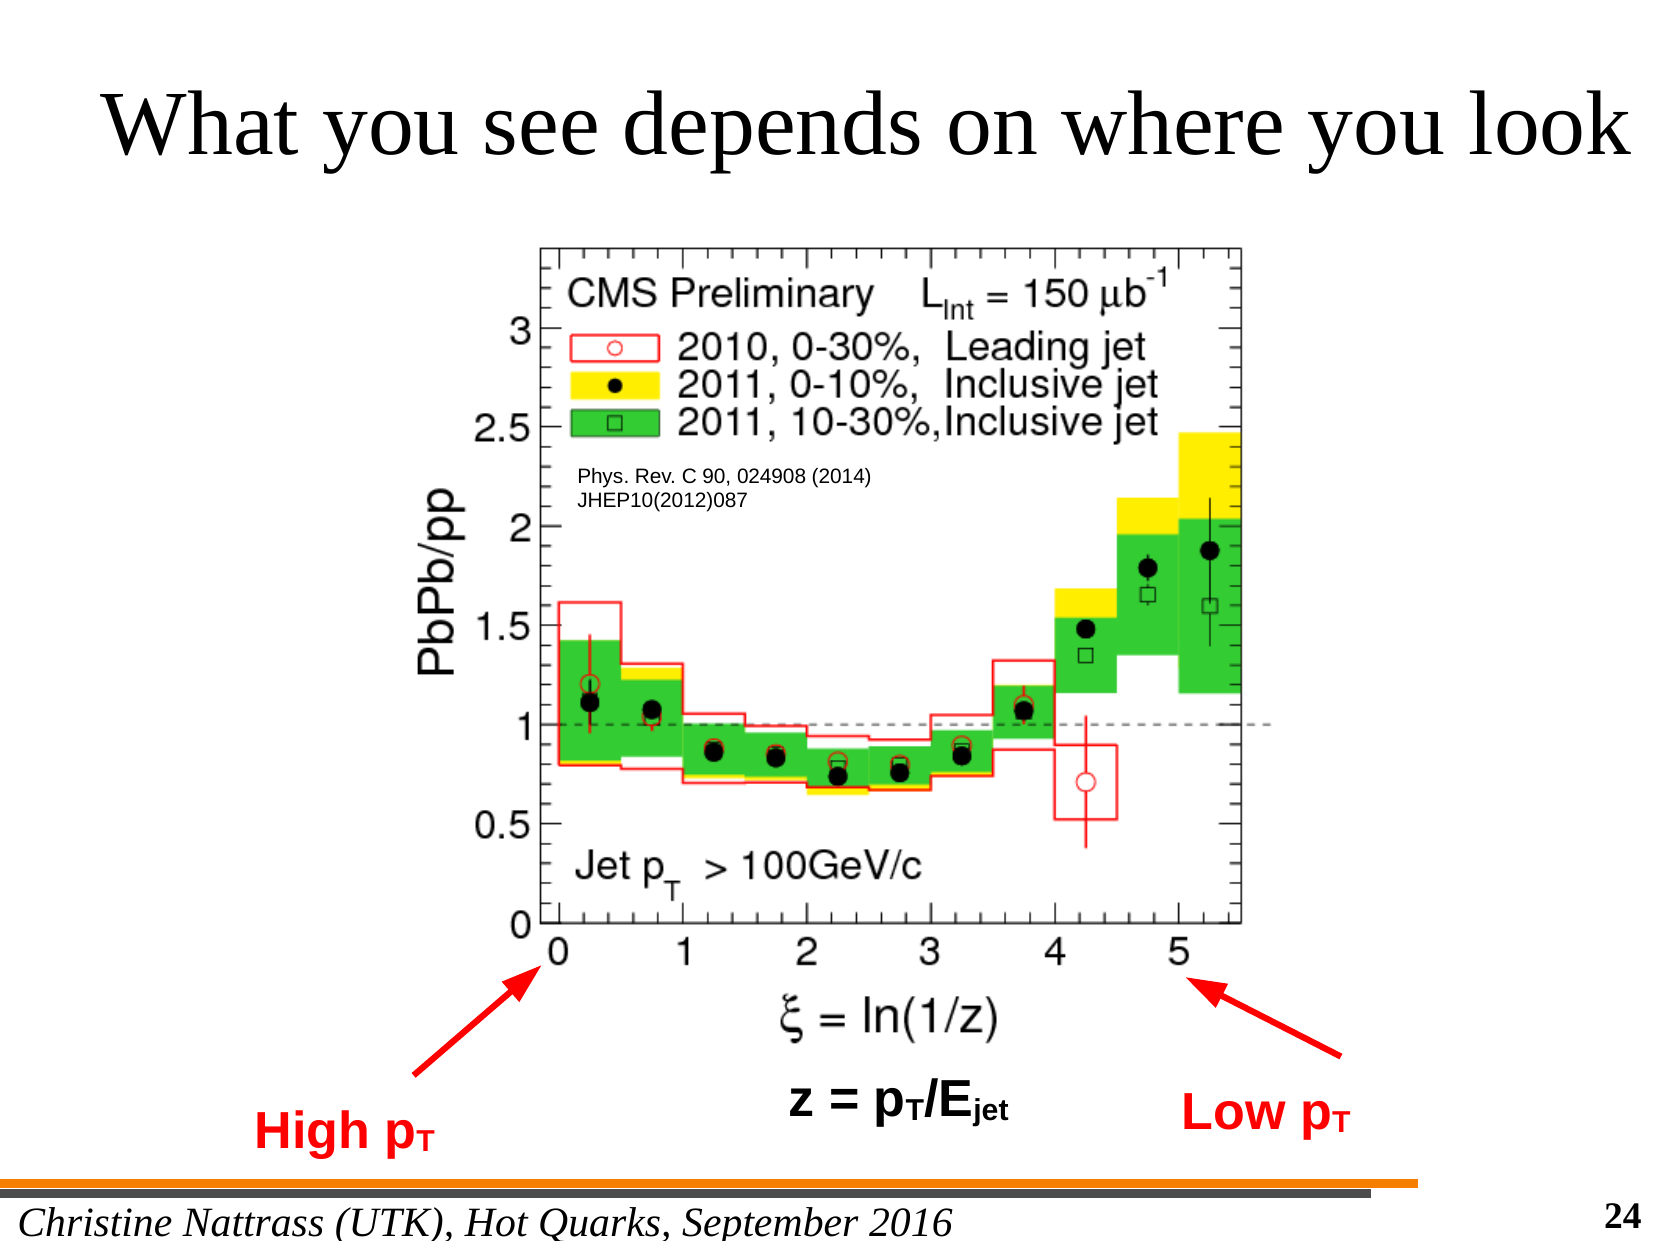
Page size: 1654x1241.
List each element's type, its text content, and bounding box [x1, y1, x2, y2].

picture [0, 176, 1308, 1106]
text_box Phys. Rev. C 90, 024908 (2014) JHEP10(2012)087 [562, 457, 901, 592]
text_box Low pT [1167, 1074, 1606, 1166]
text_box z = pT/Ejet [773, 1062, 1042, 1153]
title What you see depends on where you look [76, 19, 1654, 227]
text_box High pT [239, 1093, 678, 1185]
